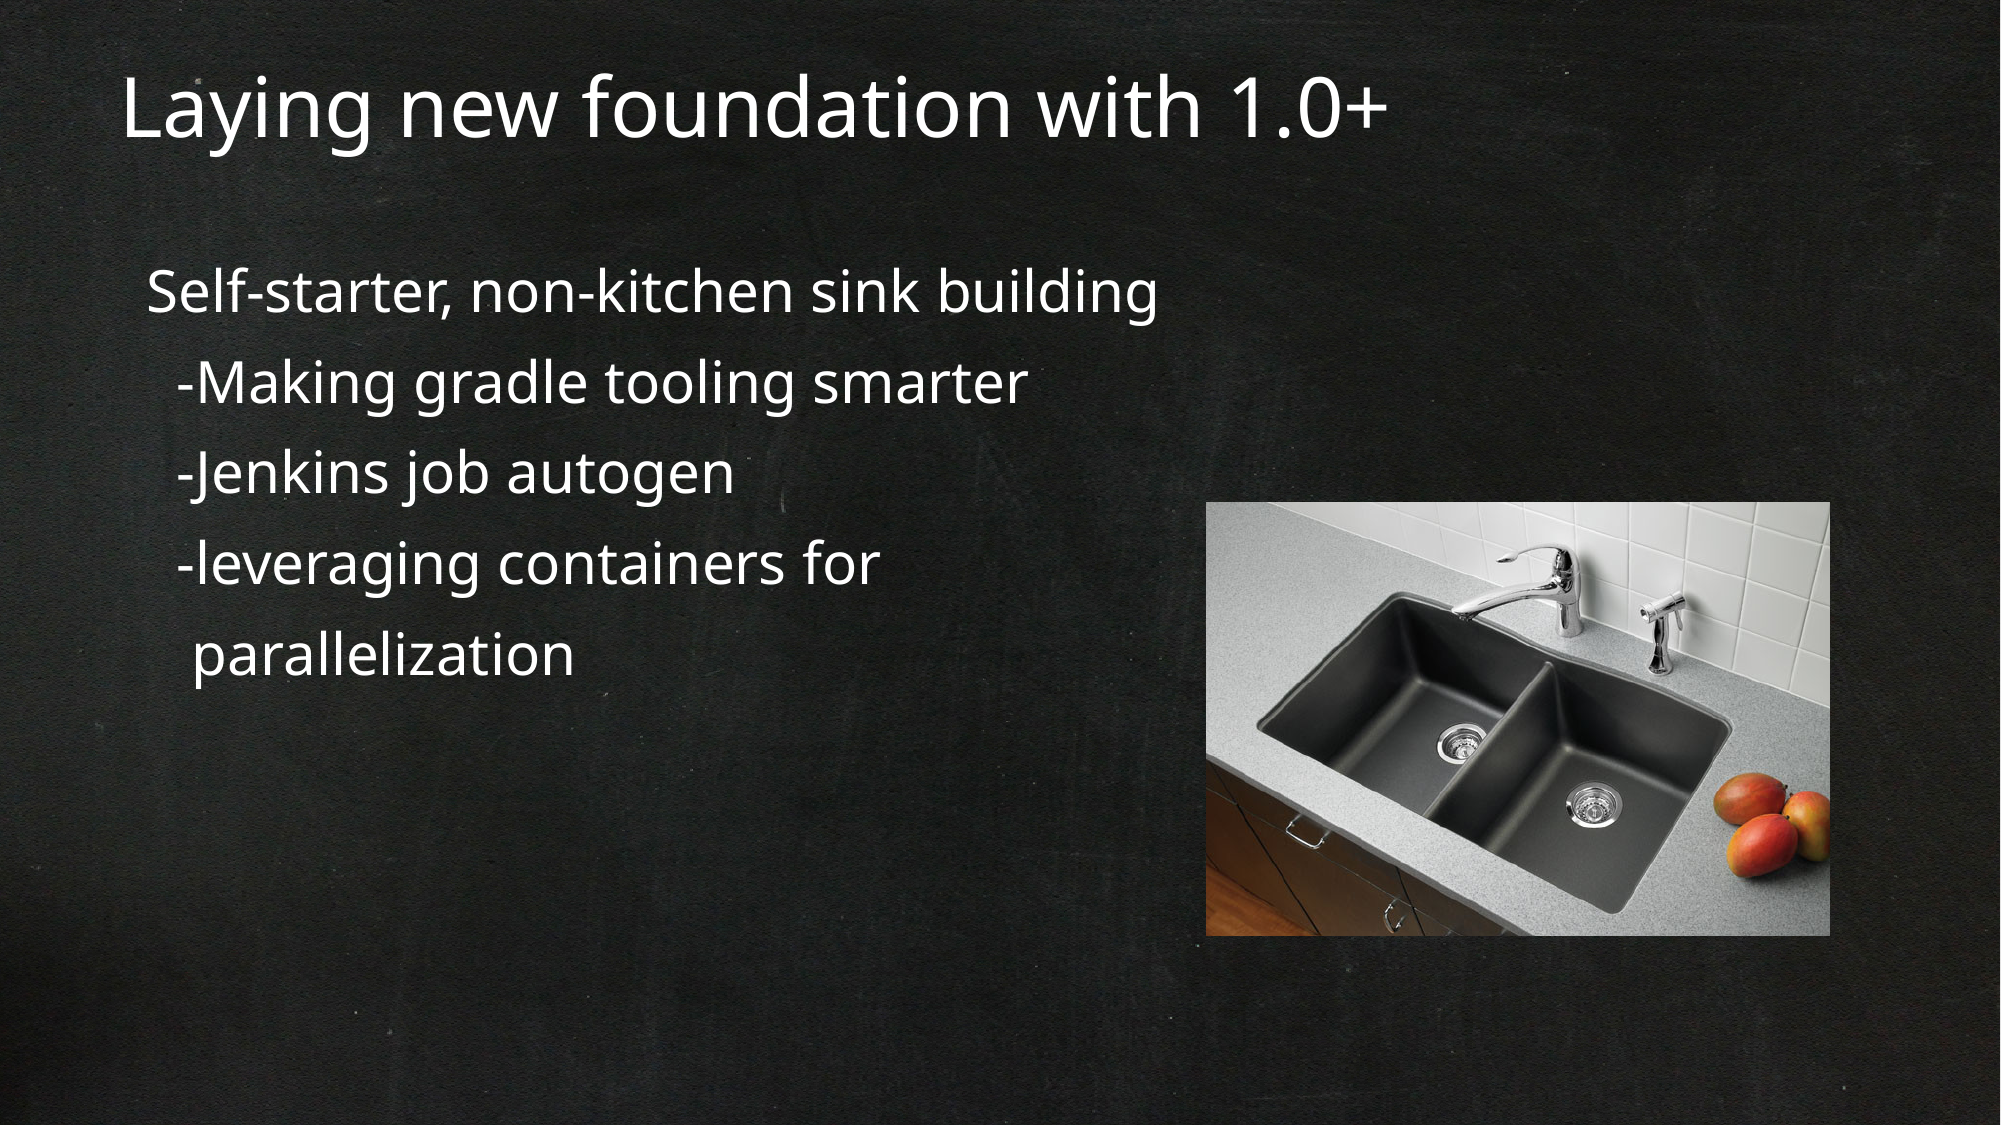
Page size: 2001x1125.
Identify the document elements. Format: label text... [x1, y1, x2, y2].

list Self-starter, non-kitchen sink building -Making gradle tooling smarter -Jenkins job autogen -leveraging containers for parallelization [131, 246, 1857, 1015]
picture [1206, 502, 1830, 936]
title Laying new foundation with 1.0+ [104, 2, 1830, 220]
